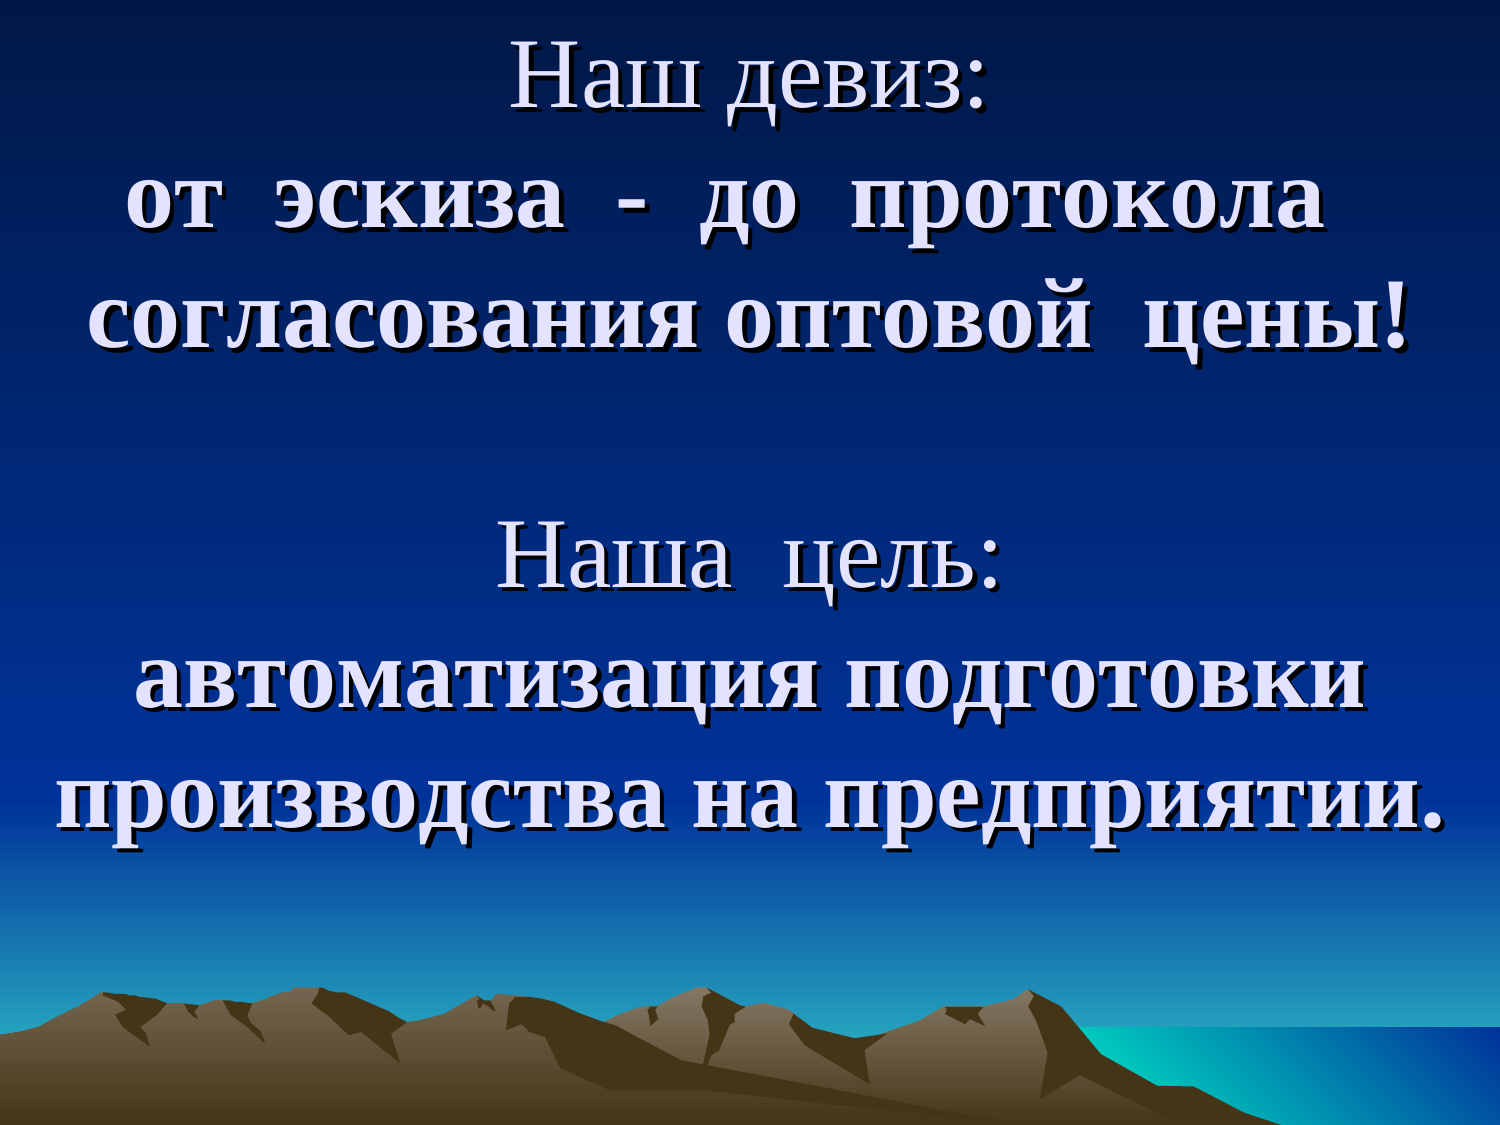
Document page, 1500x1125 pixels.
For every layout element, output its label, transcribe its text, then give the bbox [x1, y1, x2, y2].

text_box Наш девиз: от эскиза - до протокола согласования оптовой цены! Наша цель: автоматизация подготовки производства на предприятии. [0, 0, 1500, 975]
